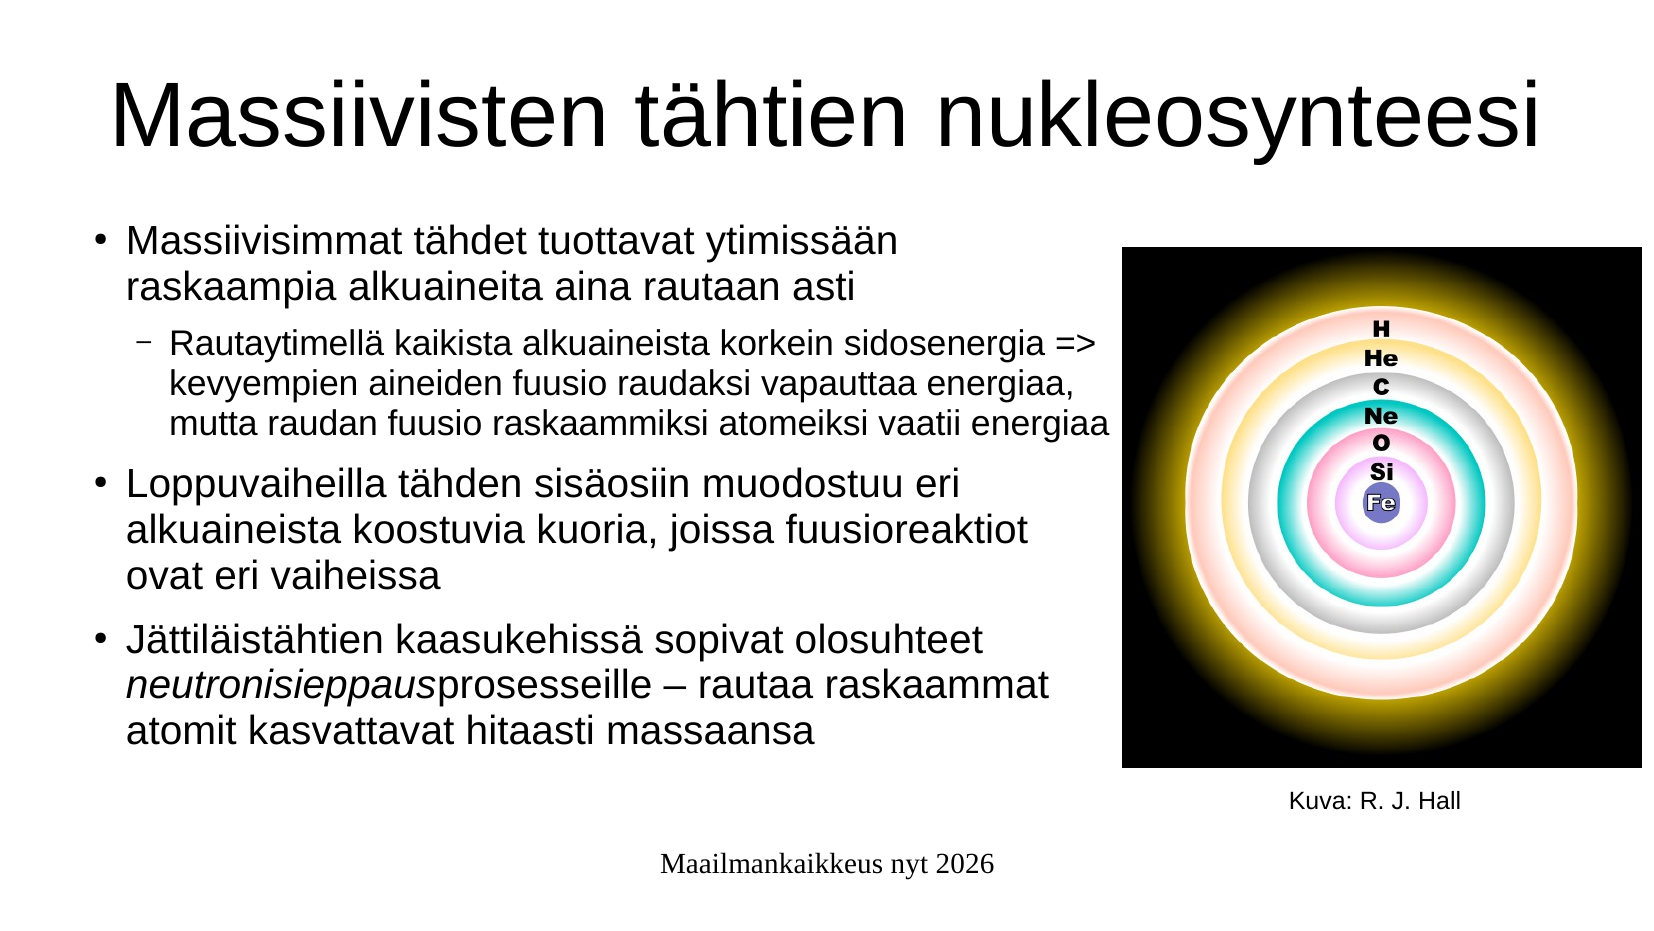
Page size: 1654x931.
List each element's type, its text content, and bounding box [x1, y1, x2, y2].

text_box Kuva: R. J. Hall [1273, 779, 1477, 823]
title Massiivisten tähtien nukleosynteesi [82, 37, 1571, 193]
picture [1122, 247, 1642, 768]
list Massiivisimmat tähdet tuottavat ytimissään raskaampia alkuaineita aina rautaan asti Rautaytimellä kaikista alkuaineista korkein sidosenergia => kevyempien aineiden fuusio raudaksi vapauttaa energiaa, mutta raudan fuusio raskaammiksi atomeiksi vaatii energiaa Loppuvaiheilla tähden sisäosiin muodostuu eri alkuaineista koostuvia kuoria, joissa fuusioreaktiot ovat eri vaiheissa Jättiläistähtien kaasukehissä sopivat olosuhteet neutronisieppausprosesseille – rautaa raskaammat atomit kasvattavat hitaasti massaansa [82, 217, 1111, 758]
